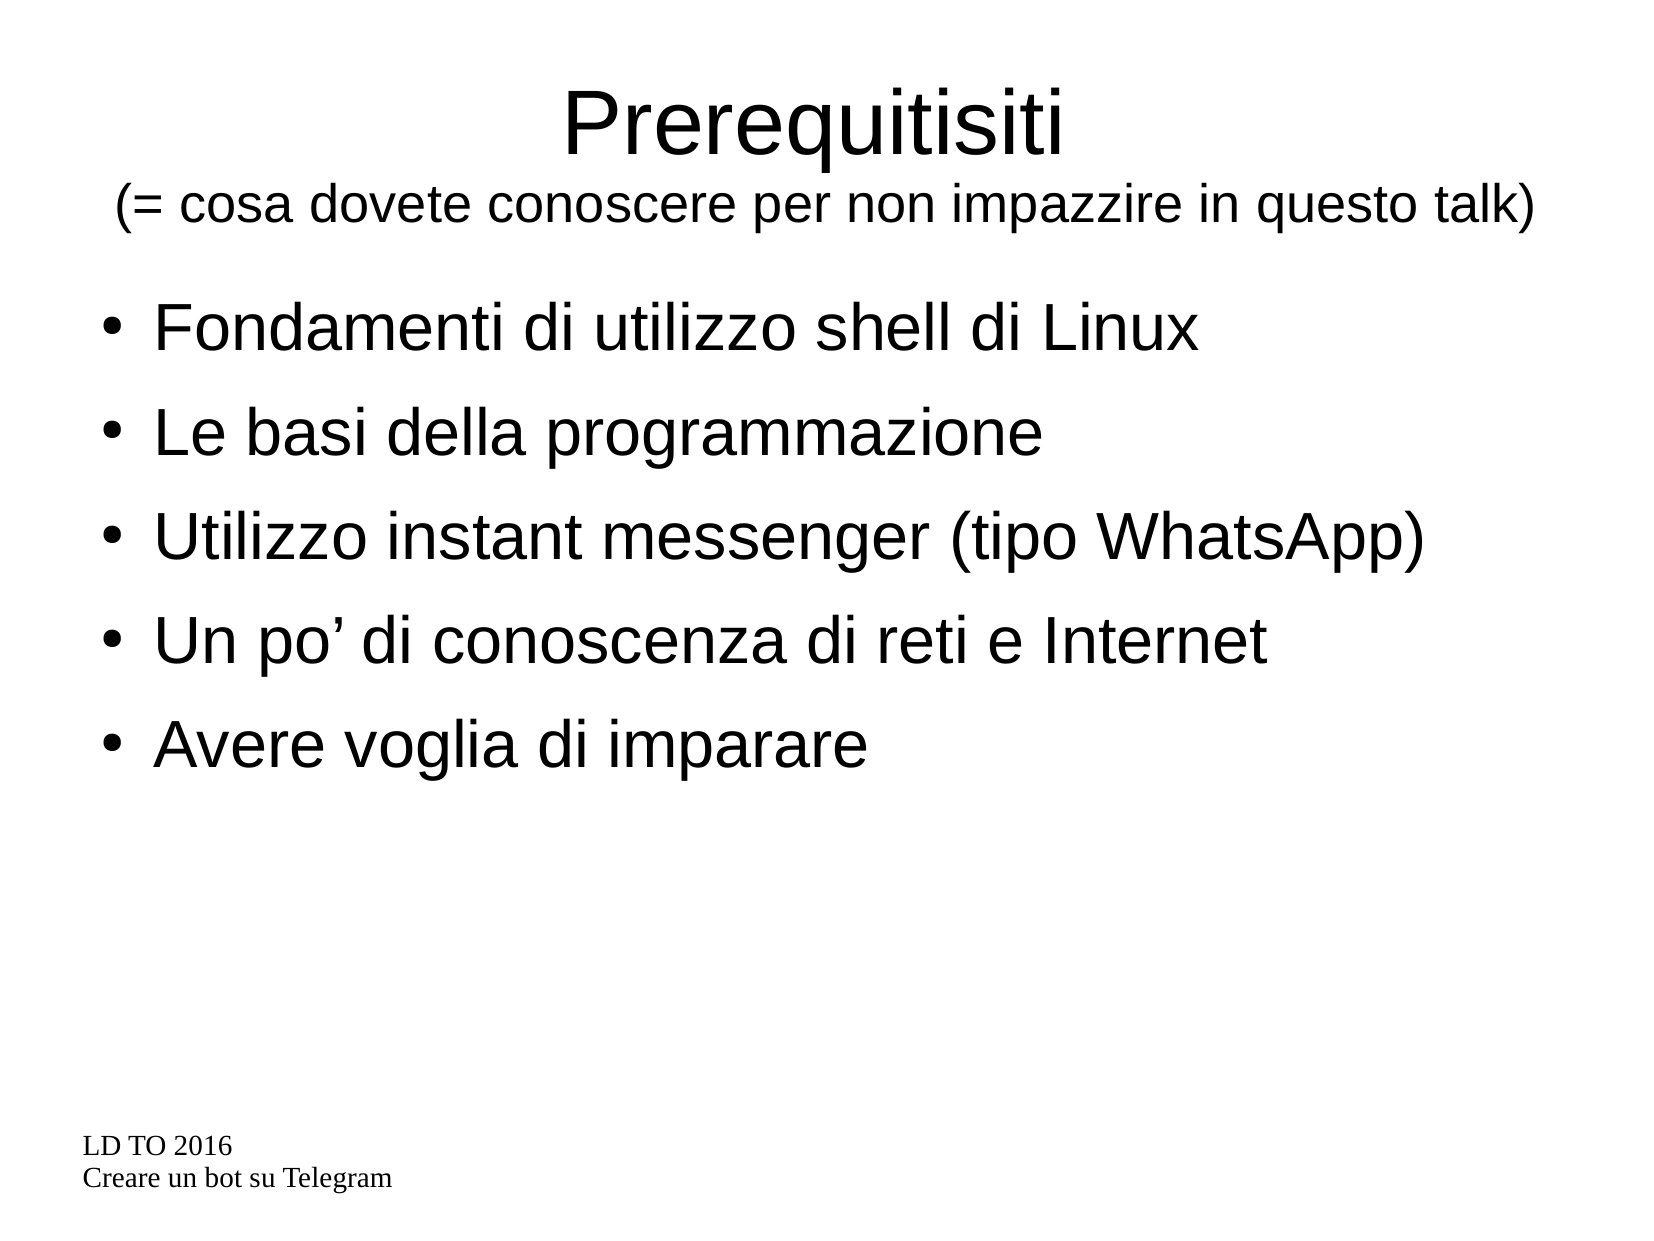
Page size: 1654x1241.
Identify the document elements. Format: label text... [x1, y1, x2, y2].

list Fondamenti di utilizzo shell di Linux Le basi della programmazione Utilizzo instant messenger (tipo WhatsApp) Un po’ di conoscenza di reti e Internet Avere voglia di imparare [82, 290, 1571, 1010]
title Prerequitisiti (= cosa dovete conoscere per non impazzire in questo talk) [82, 49, 1571, 257]
